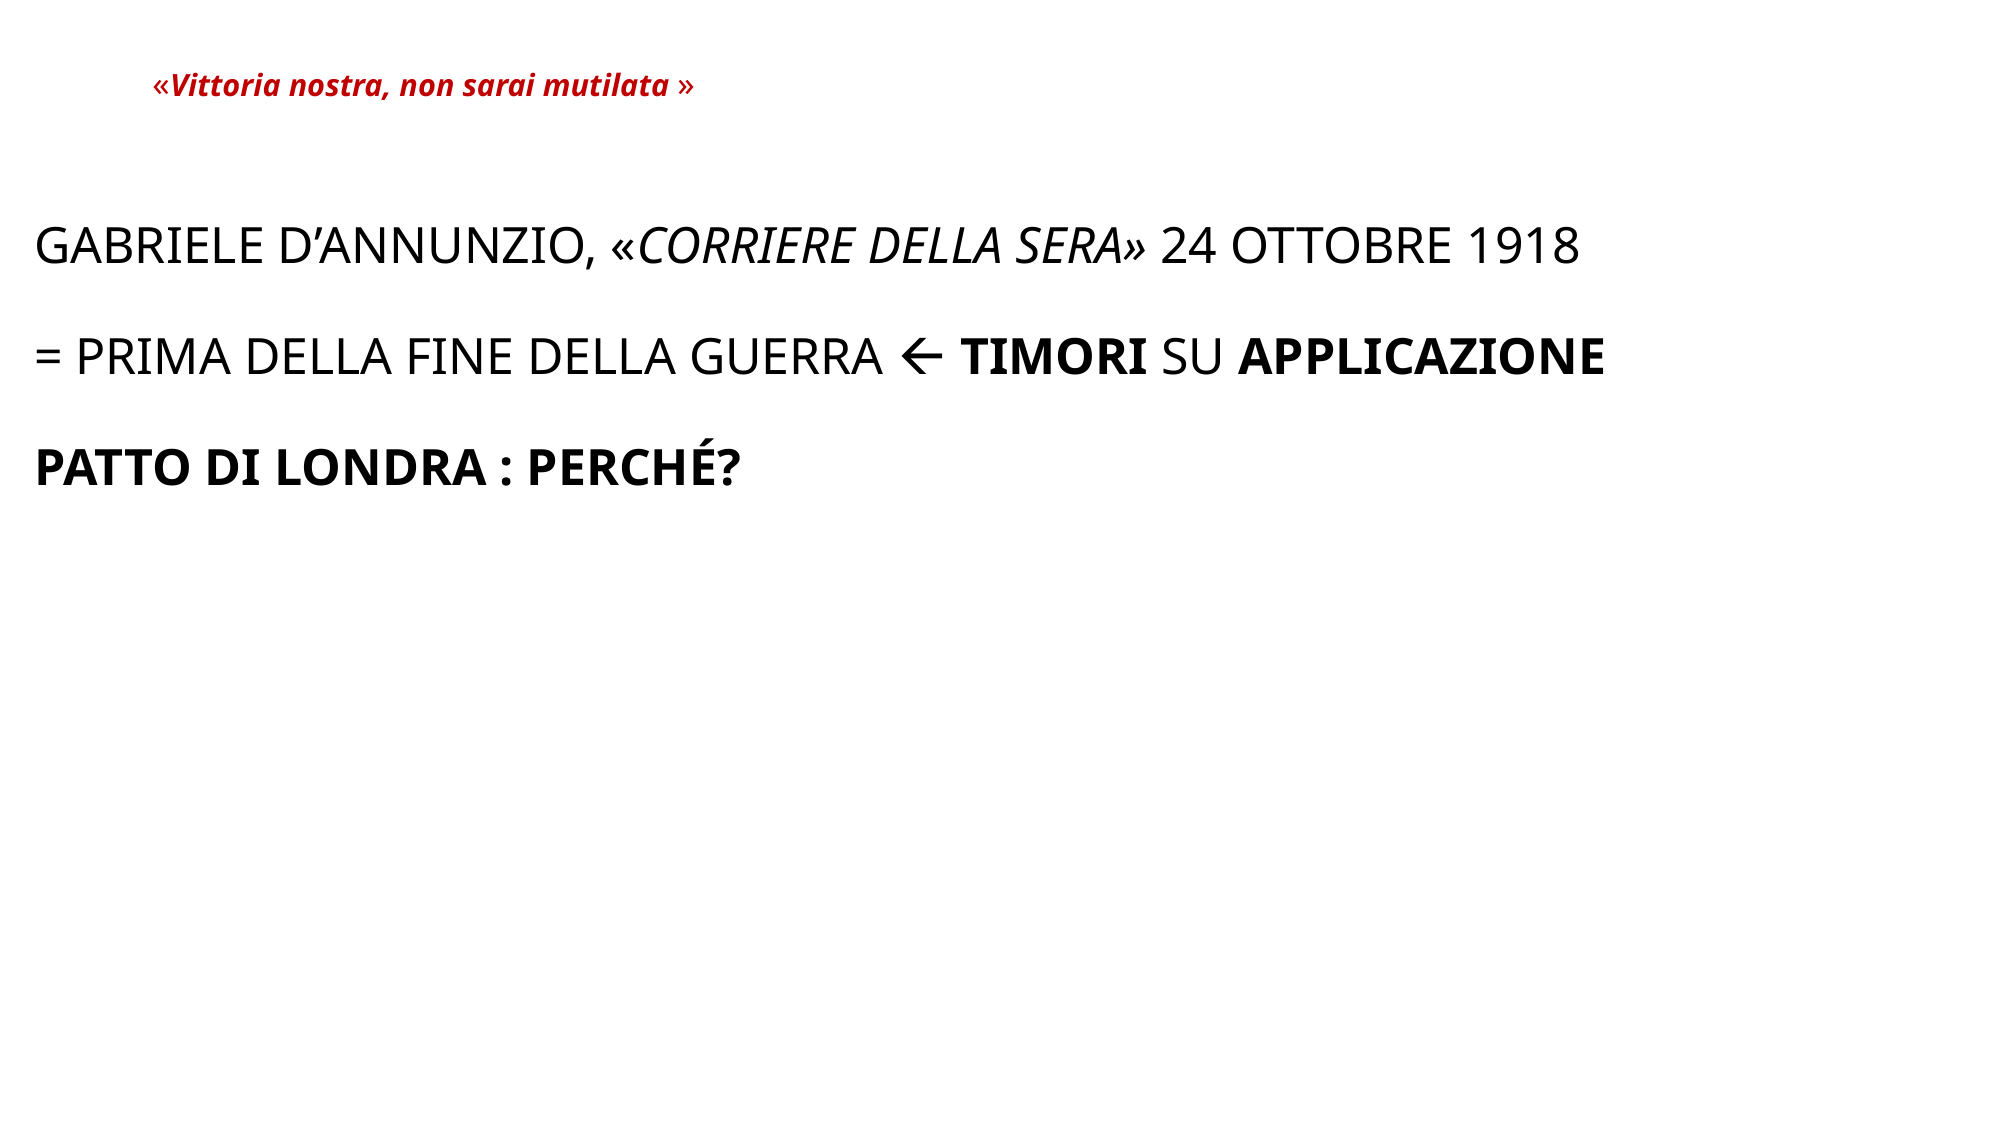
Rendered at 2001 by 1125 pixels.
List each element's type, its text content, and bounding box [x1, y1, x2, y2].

title «Vittoria nostra, non sarai mutilata » [137, 59, 1863, 112]
list GABRIELE D’ANNUNZIO, «CORRIERE DELLA SERA» 24 OTTOBRE 1918 = PRIMA DELLA FINE DELLA GUERRA  TIMORI SU APPLICAZIONE PATTO DI LONDRA : PERCHÉ? [19, 176, 1952, 1114]
